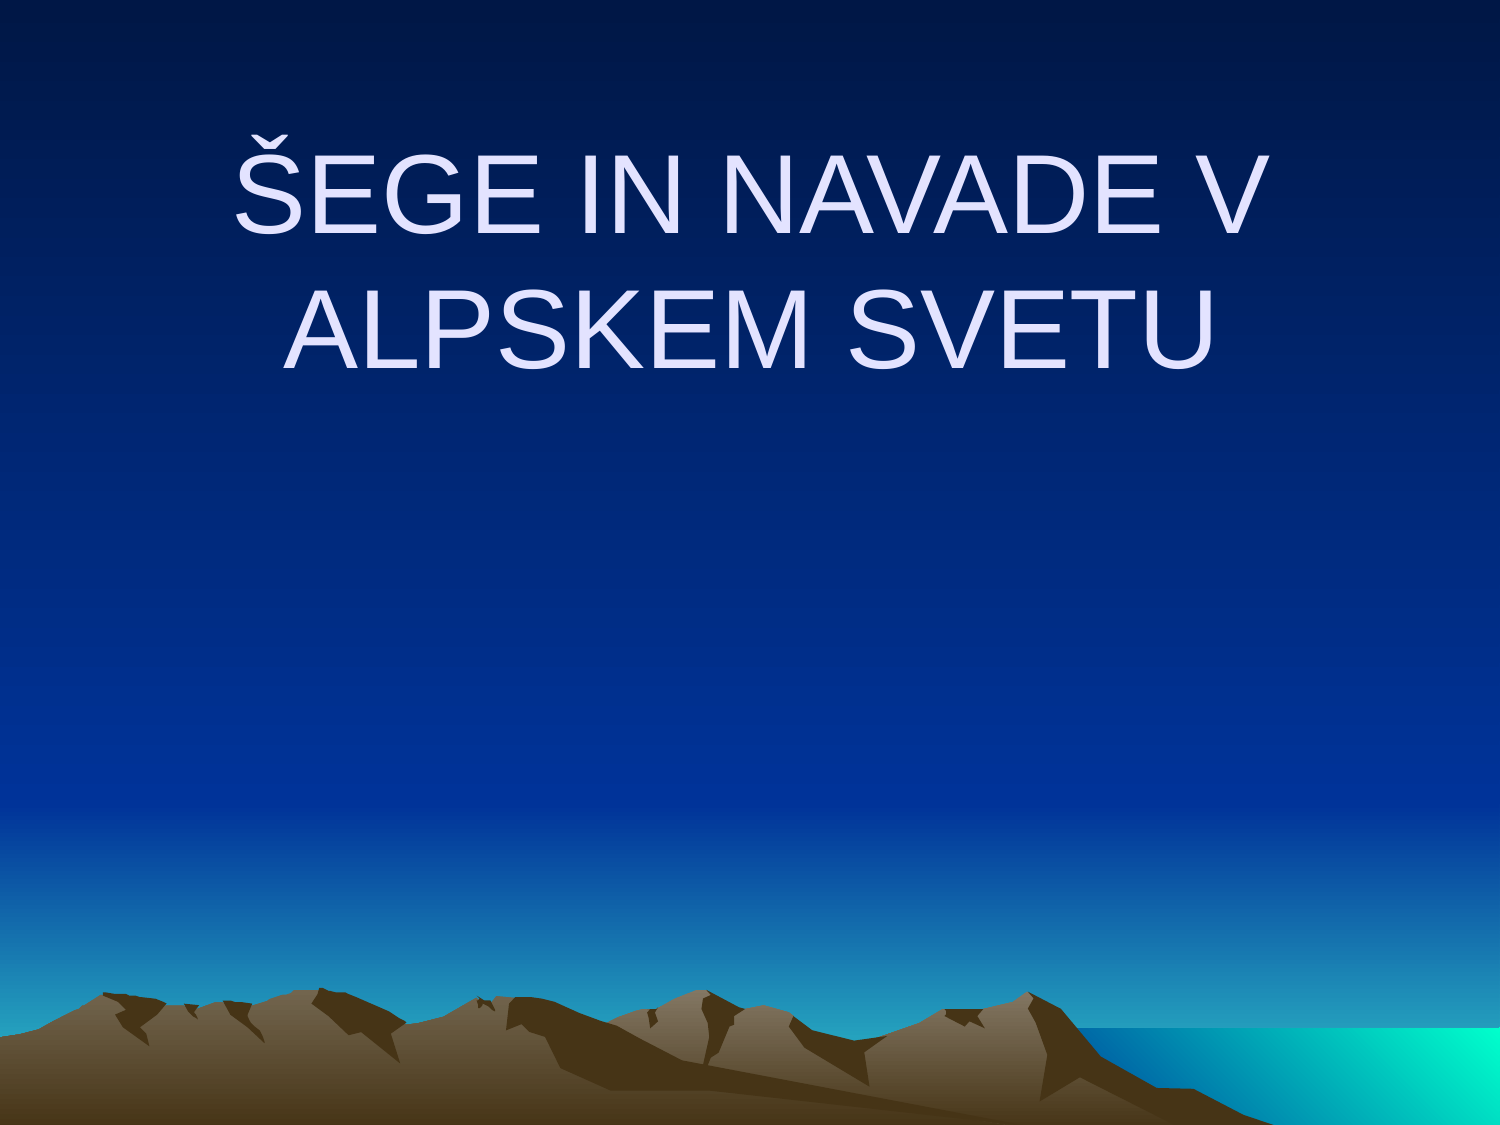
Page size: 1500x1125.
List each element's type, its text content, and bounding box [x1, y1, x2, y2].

title ŠEGE IN NAVADE V ALPSKEM SVETU [76, 113, 1427, 399]
